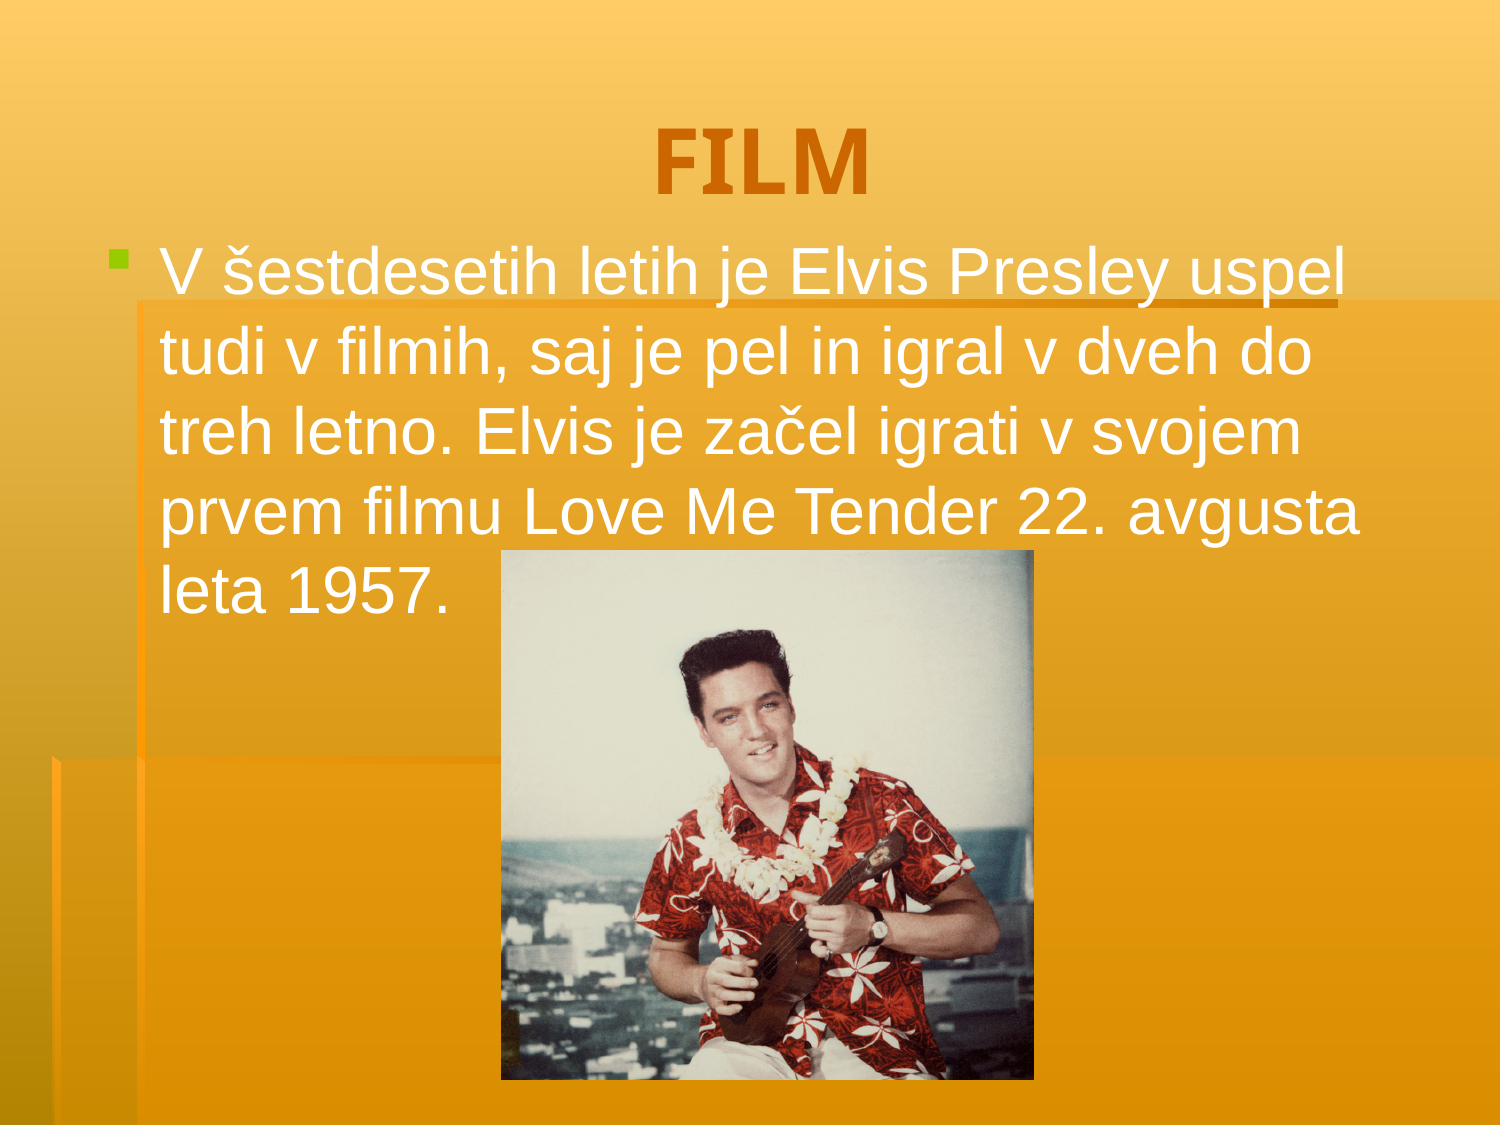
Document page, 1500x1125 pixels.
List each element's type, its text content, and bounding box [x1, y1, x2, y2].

title FILM [75, 40, 1451, 275]
list V šestdesetih letih je Elvis Presley uspel tudi v filmih, saj je pel in igral v dveh do treh letno. Elvis je začel igrati v svojem prvem filmu Love Me Tender 22. avgusta leta 1957. [88, 220, 1403, 908]
picture [501, 550, 1034, 1080]
